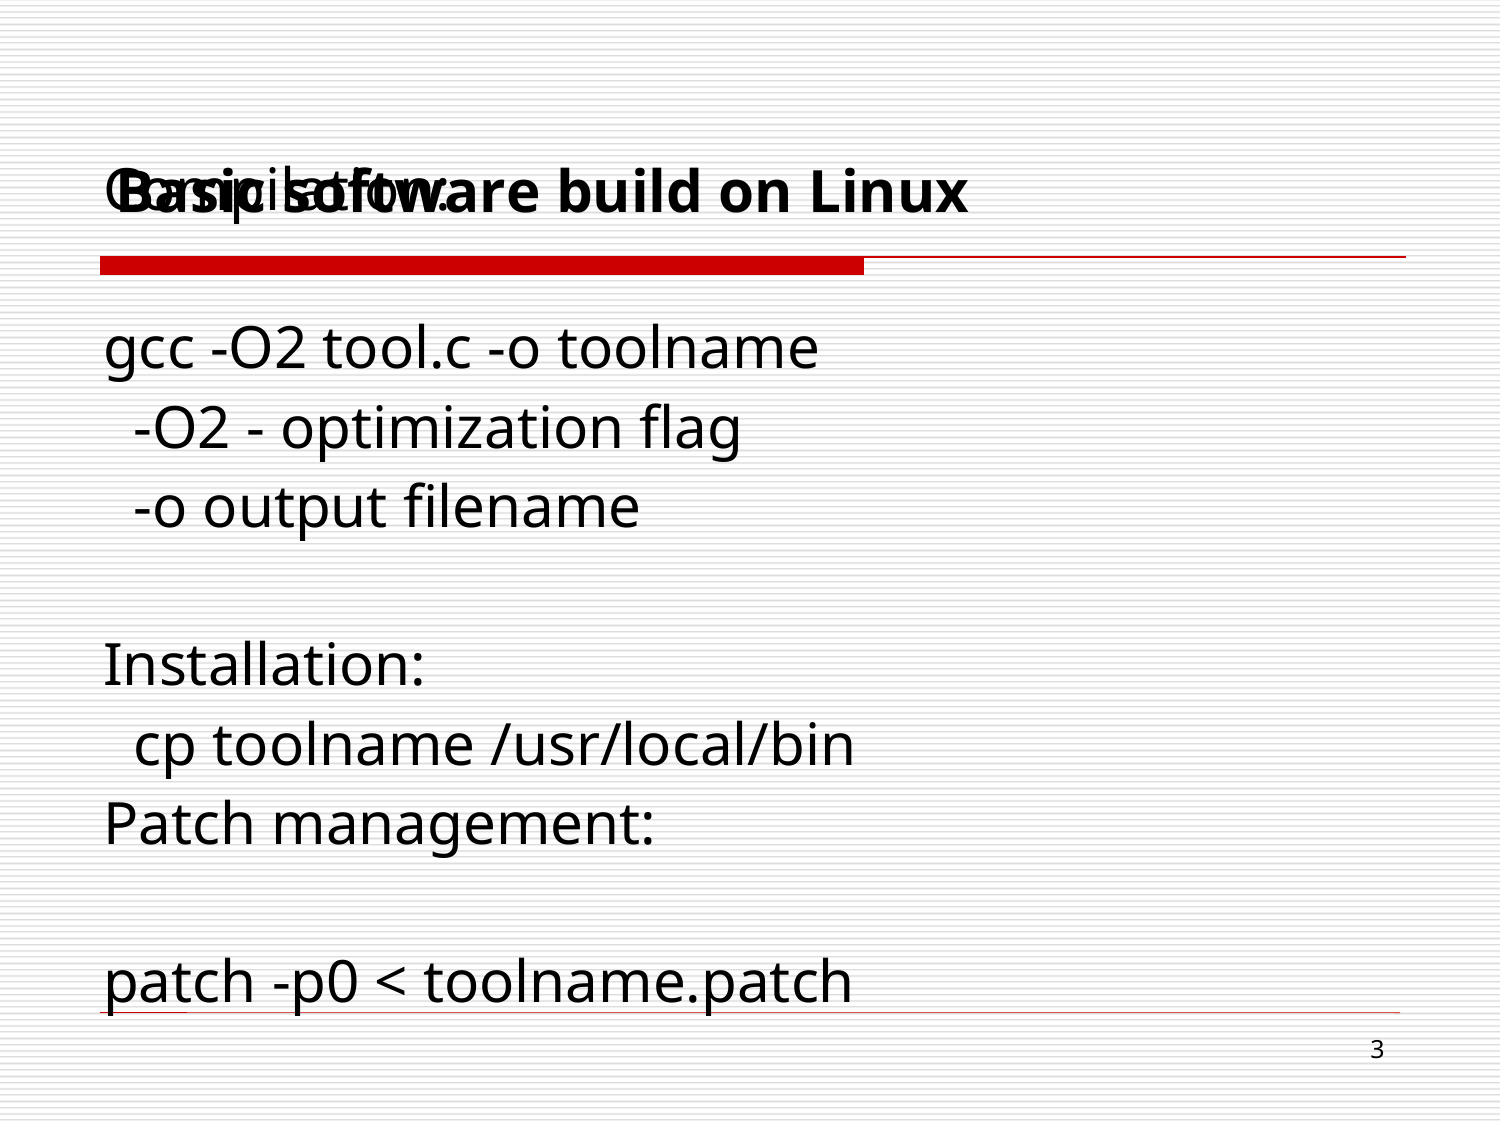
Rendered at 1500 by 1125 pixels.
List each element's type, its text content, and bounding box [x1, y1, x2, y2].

title Basic software build on Linux [100, 94, 1376, 238]
picture [0, 0, 1500, 1125]
text_box Compilation: gcc -O2 tool.c -o toolname -O2 - optimization flag -o output filename Installation: cp toolname /usr/local/bin Patch management: patch -p0 < toolname.patch [88, 515, 1364, 1028]
